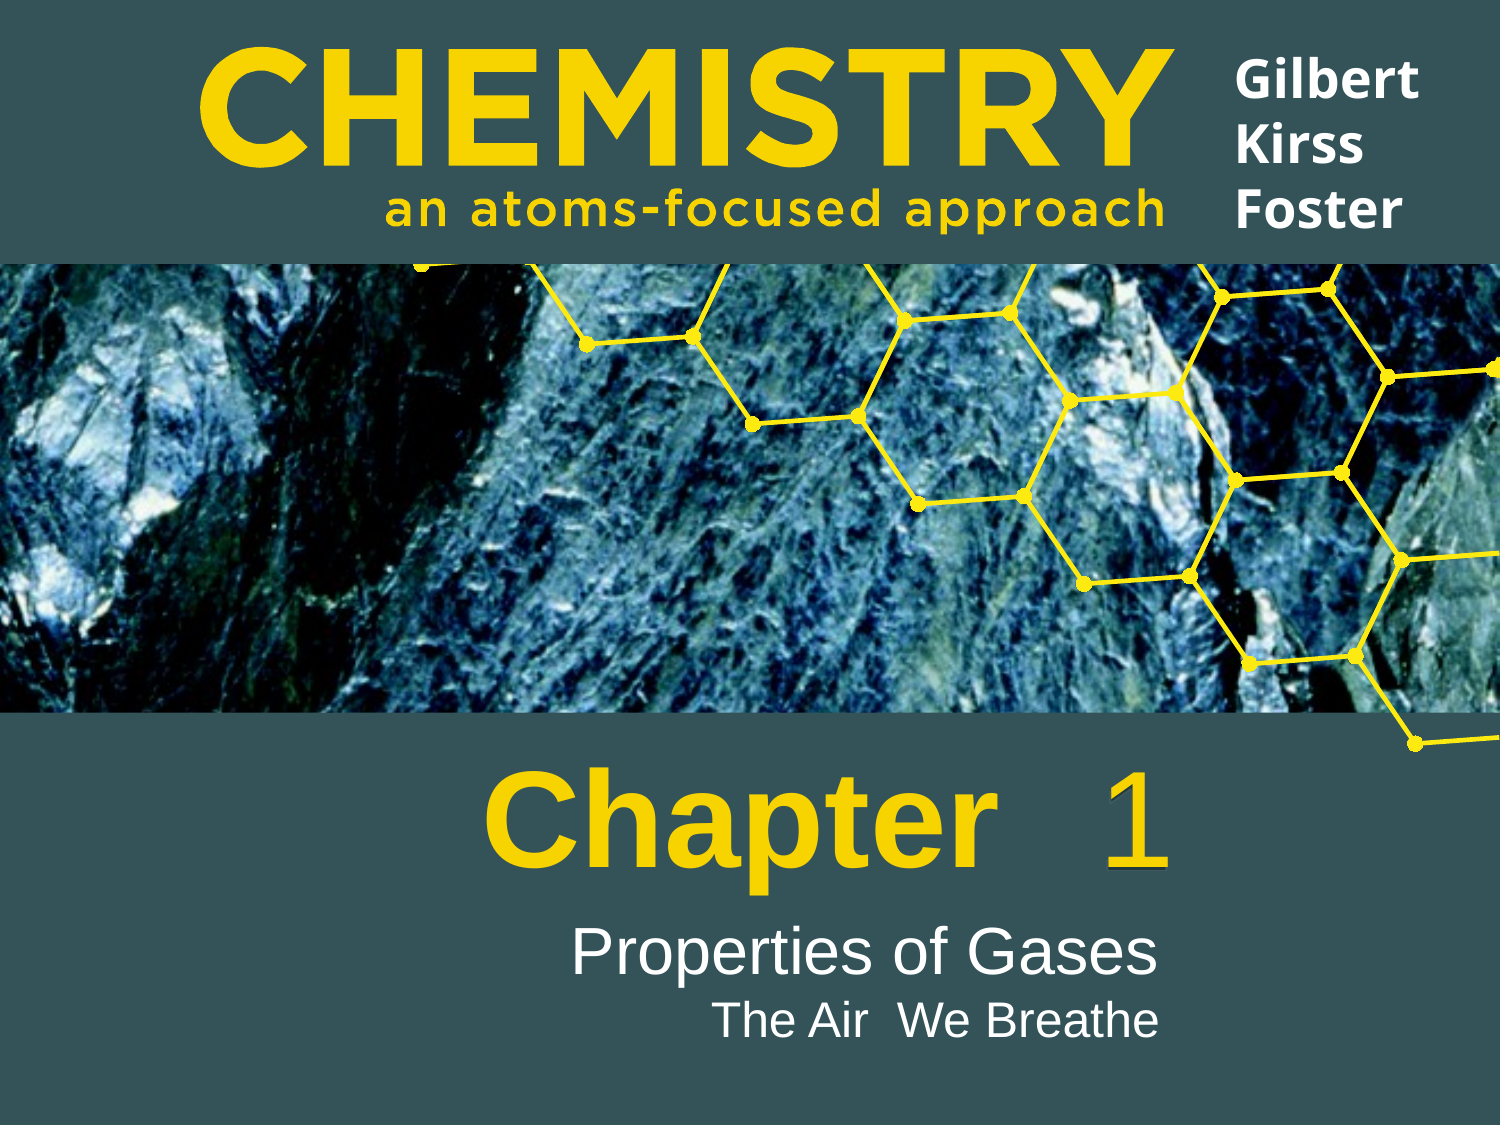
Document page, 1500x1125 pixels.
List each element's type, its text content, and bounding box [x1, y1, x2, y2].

picture [1334, 264, 1500, 374]
picture [1204, 264, 1336, 293]
picture [699, 264, 898, 421]
subtitle Properties of Gases The Air We Breathe [125, 900, 1175, 1113]
picture [865, 316, 1064, 501]
title 1 [942, 725, 1175, 900]
picture [1197, 476, 1395, 661]
picture [0, 264, 1390, 712]
picture [1348, 373, 1500, 557]
picture [1362, 556, 1500, 712]
picture [1183, 292, 1382, 477]
picture [1017, 264, 1216, 397]
picture [1030, 396, 1229, 580]
picture [536, 264, 724, 341]
picture [870, 264, 1031, 317]
